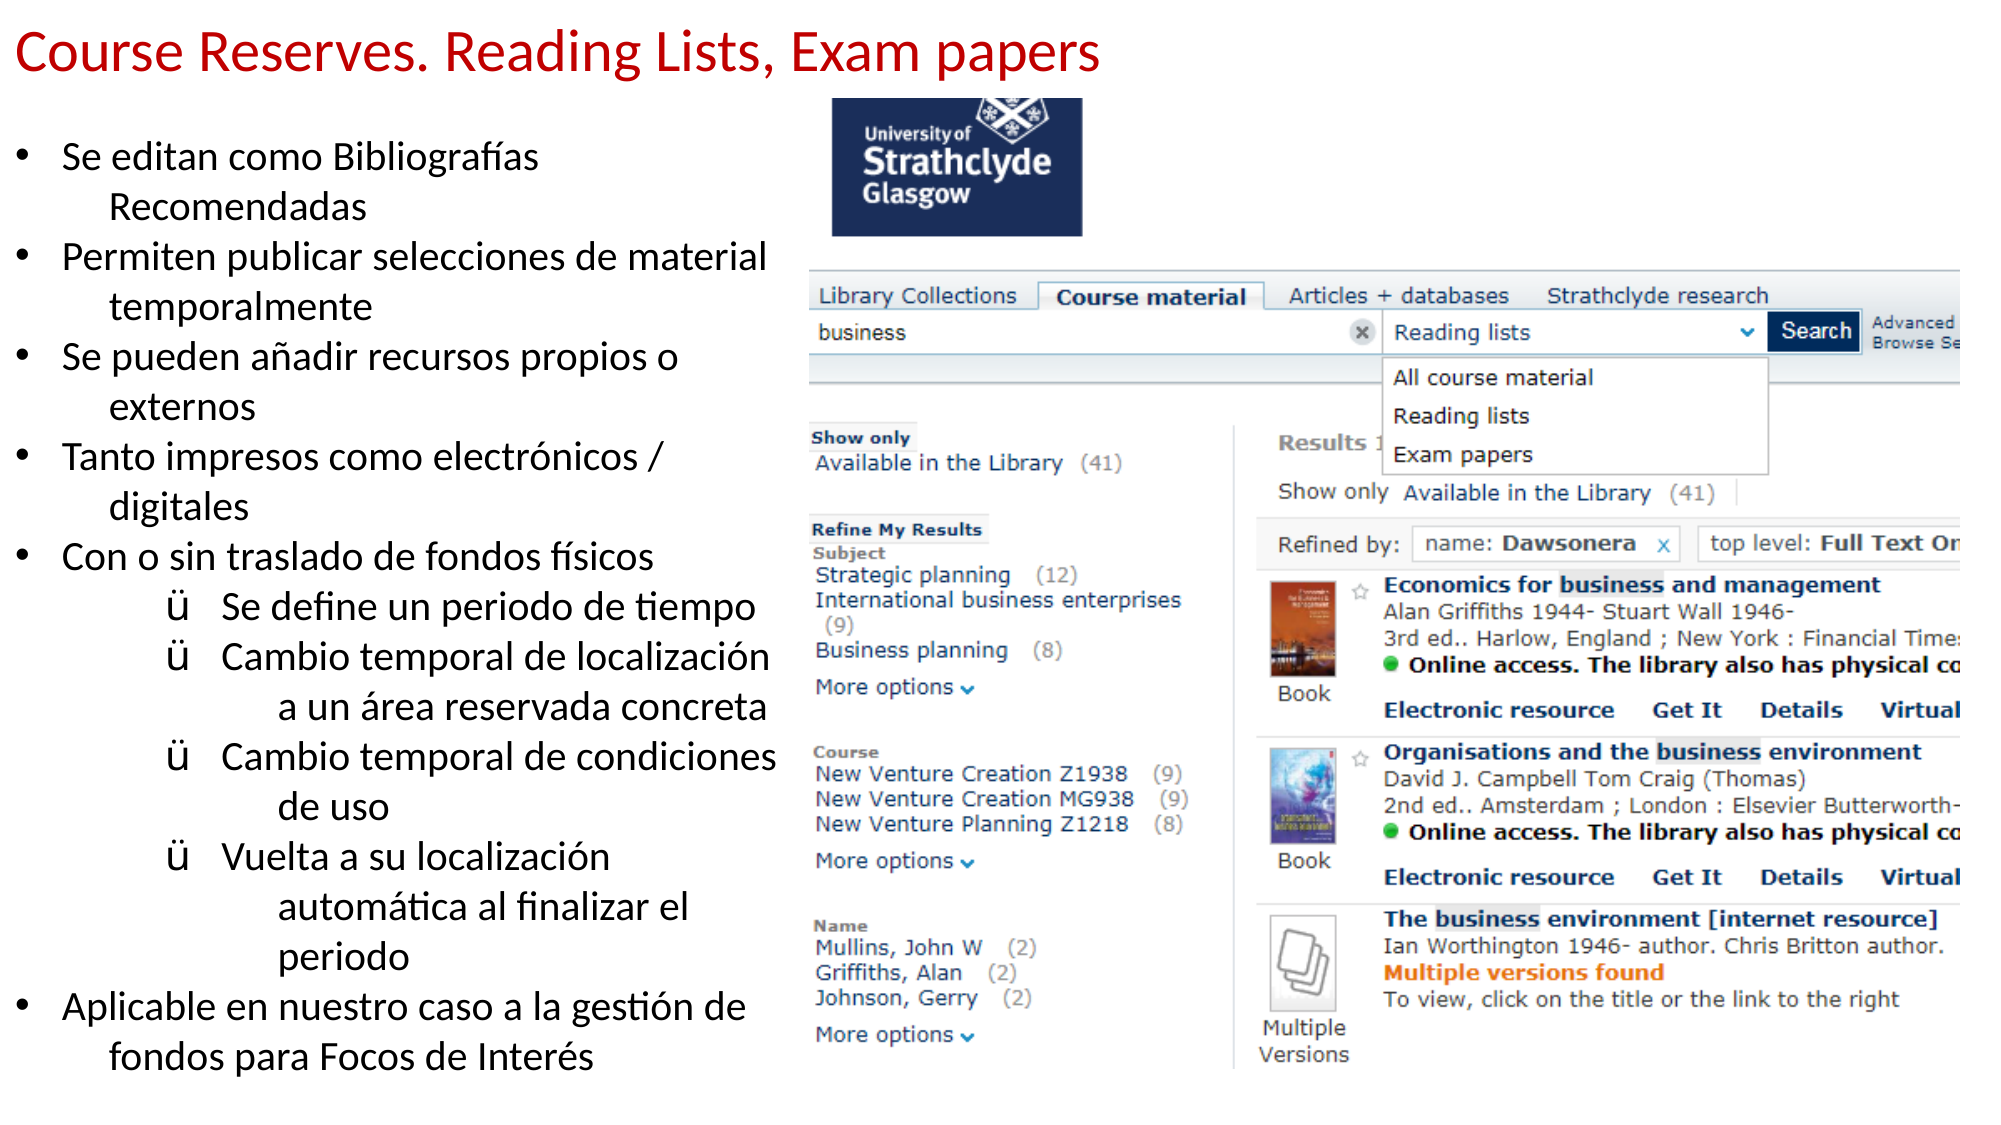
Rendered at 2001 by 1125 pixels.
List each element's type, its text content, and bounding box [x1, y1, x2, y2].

title Course Reserves. Reading Lists, Exam papers [0, 0, 1149, 105]
picture [809, 98, 1960, 1069]
text_box Se editan como Bibliografías Recomendadas Permiten publicar selecciones de material temporalmente Se pueden añadir recursos propios o externos Tanto impresos como electrónicos / digitales Con o sin traslado de fondos físicos Se define un periodo de tiempo Cambio temporal de localización a un área reservada concreta Cambio temporal de condiciones de uso Vuelta a su localización automática al finalizar el periodo Aplicable en nuestro caso a la gestión de fondos para Focos de Interés [0, 121, 809, 1046]
